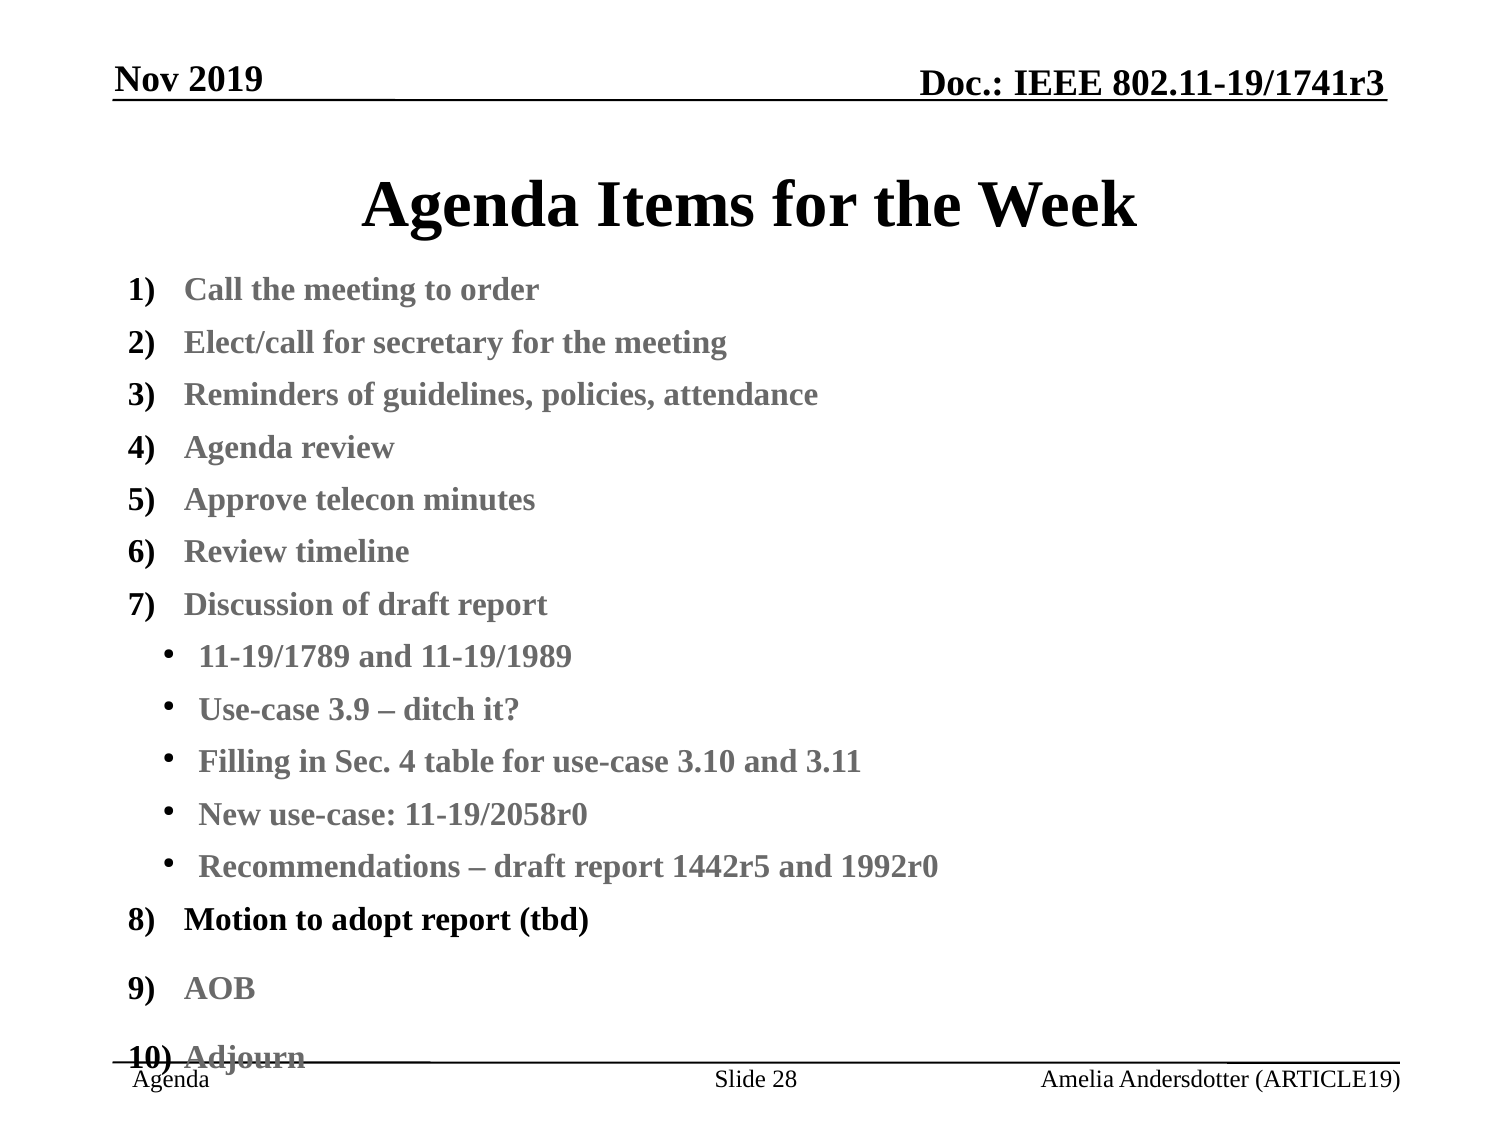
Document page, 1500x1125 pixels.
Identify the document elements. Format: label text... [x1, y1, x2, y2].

text_box Nov 2019 [114, 54, 422, 99]
text_box Call the meeting to order Elect/call for secretary for the meeting Reminders of guidelines, policies, attendance Agenda review Approve telecon minutes Review timeline Discussion of draft report 11-19/1789 and 11-19/1989 Use-case 3.9 – ditch it? Filling in Sec. 4 table for use-case 3.10 and 3.11 New use-case: 11-19/2058r0 Recommendations – draft report 1442r5 and 1992r0 Motion to adopt report (tbd) AOB Adjourn [112, 287, 1387, 1040]
text_box Amelia Andersdotter (ARTICLE19) [878, 1062, 1401, 1092]
text_box Slide <number> [712, 1062, 799, 1122]
text_box Agenda Items for the Week [112, 112, 1387, 287]
